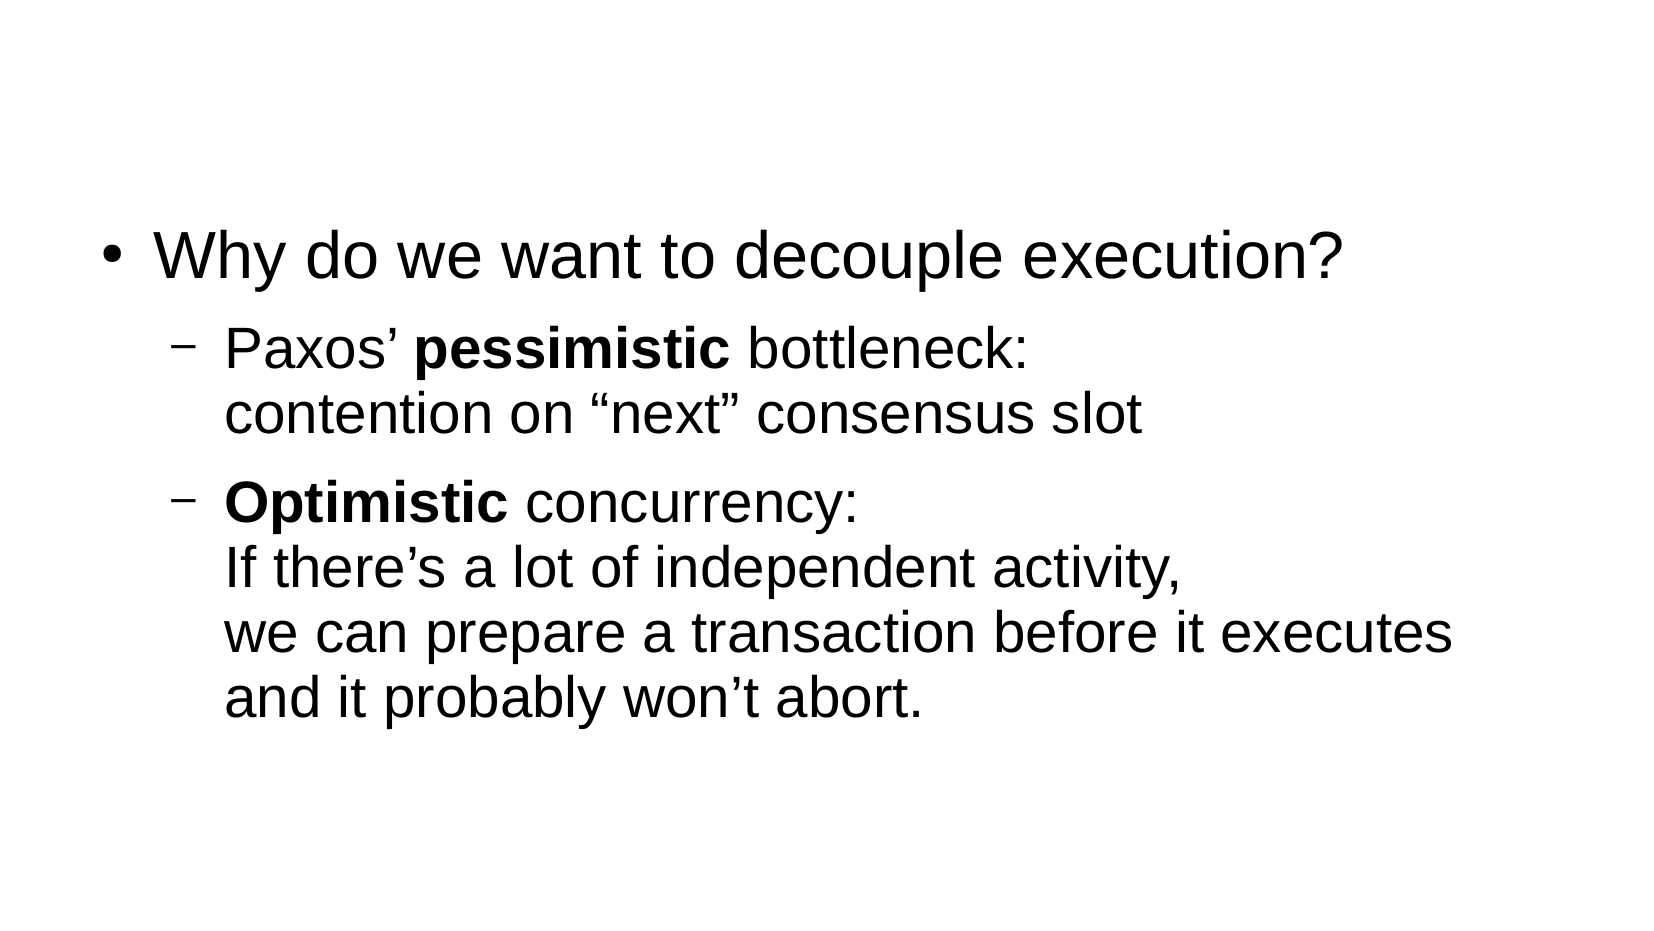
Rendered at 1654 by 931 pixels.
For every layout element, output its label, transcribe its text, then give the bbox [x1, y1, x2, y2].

list Why do we want to decouple execution? Paxos’ pessimistic bottleneck: contention on “next” consensus slot Optimistic concurrency: If there’s a lot of independent activity, we can prepare a transaction before it executes and it probably won’t abort. [82, 217, 1571, 758]
